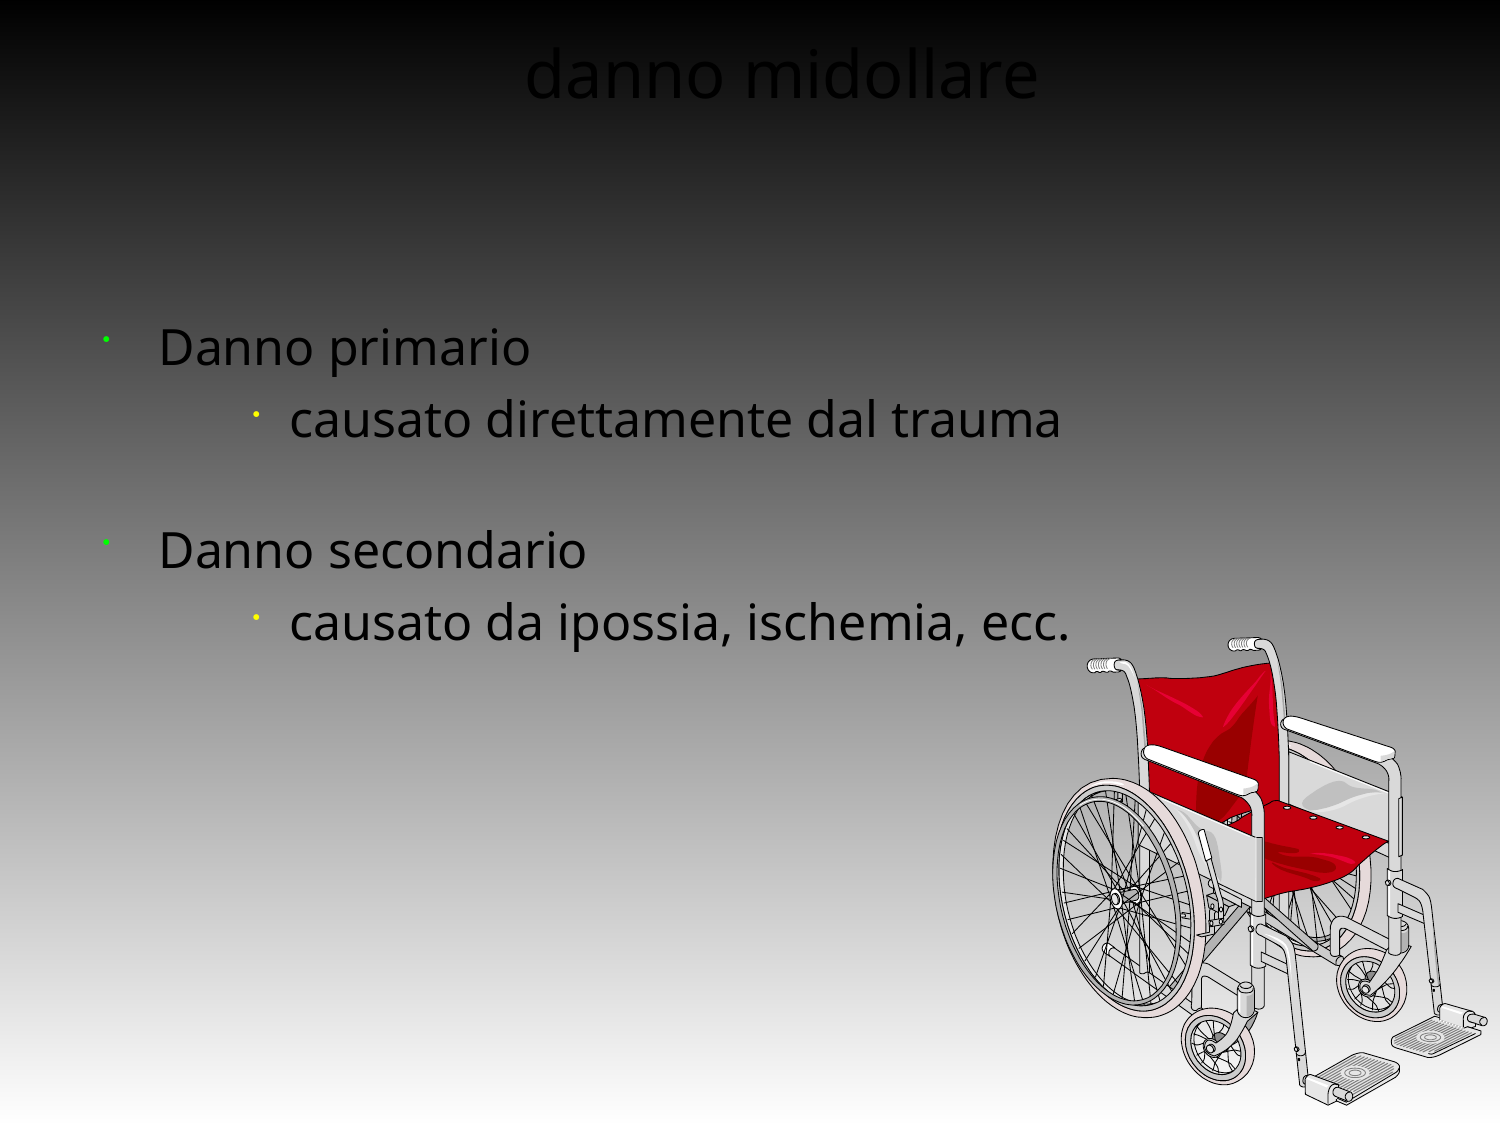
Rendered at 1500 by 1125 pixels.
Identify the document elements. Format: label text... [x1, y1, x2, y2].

list Danno primario causato direttamente dal trauma Danno secondario causato da ipossia, ischemia, ecc. [87, 299, 1439, 772]
title danno midollare [138, 24, 1427, 213]
chart [1042, 637, 1489, 1106]
